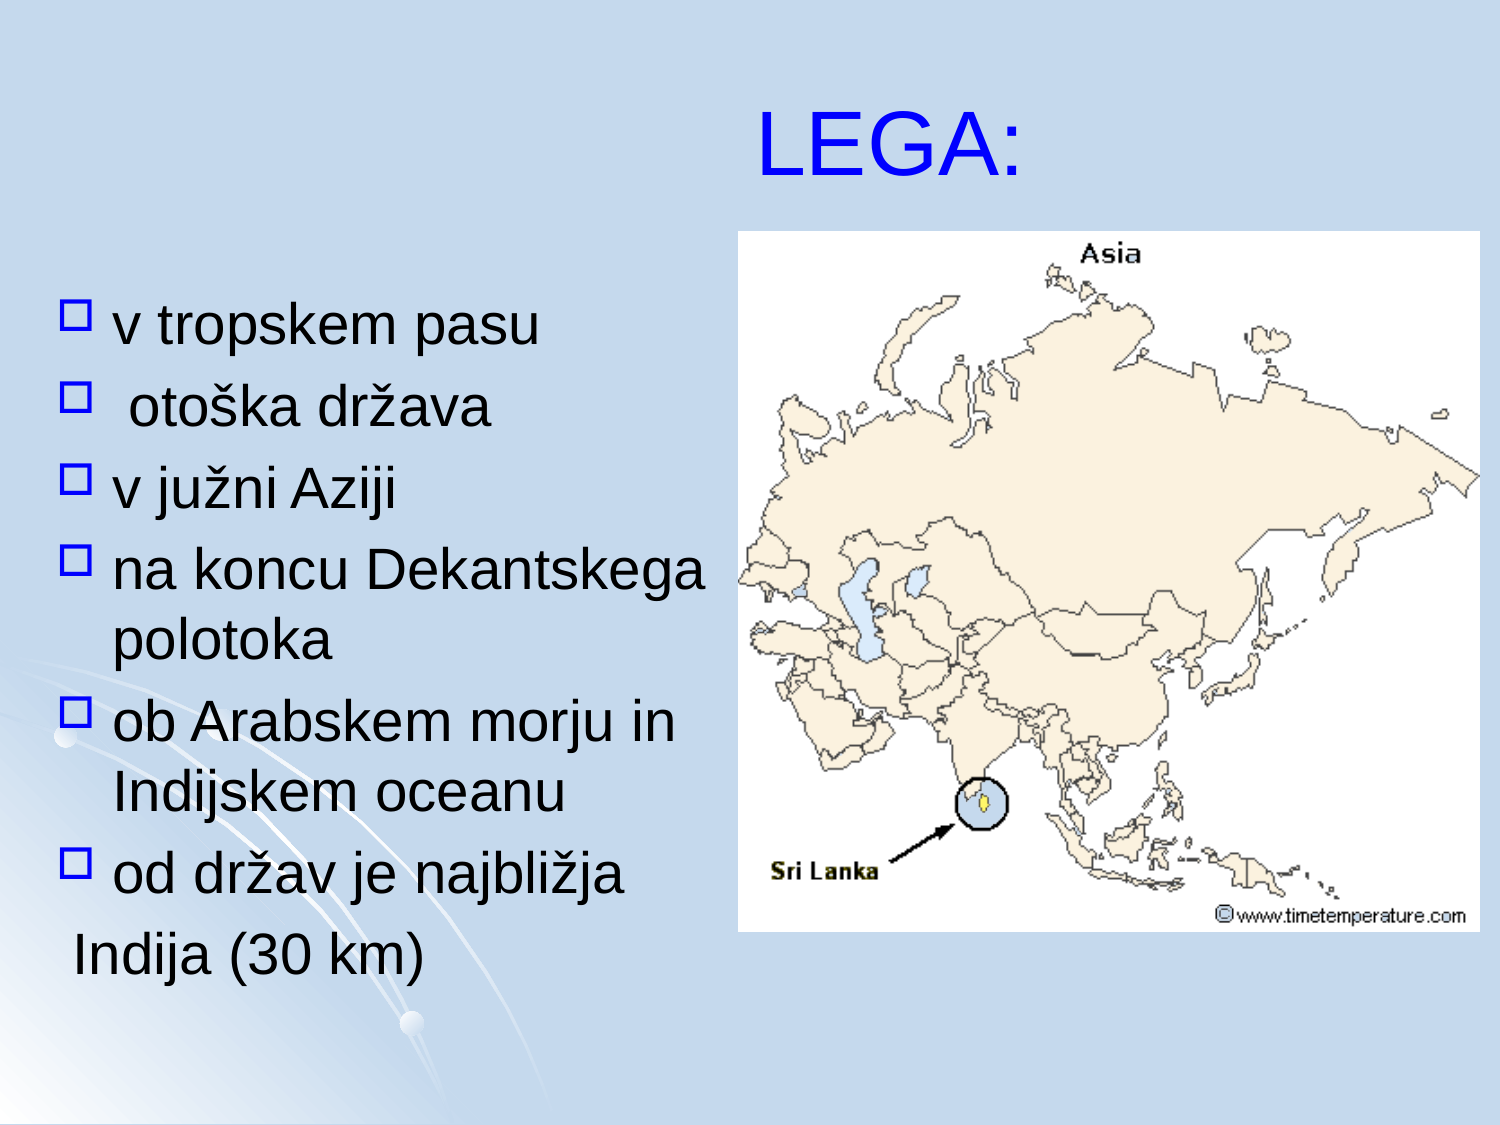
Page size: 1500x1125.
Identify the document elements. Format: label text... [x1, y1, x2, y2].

title LEGA: [75, 45, 1425, 233]
list v tropskem pasu otoška država v južni Aziji na koncu Dekantskega polotoka ob Arabskem morju in Indijskem oceanu od držav je najbližja Indija (30 km) [41, 278, 798, 1071]
picture [738, 231, 1480, 932]
